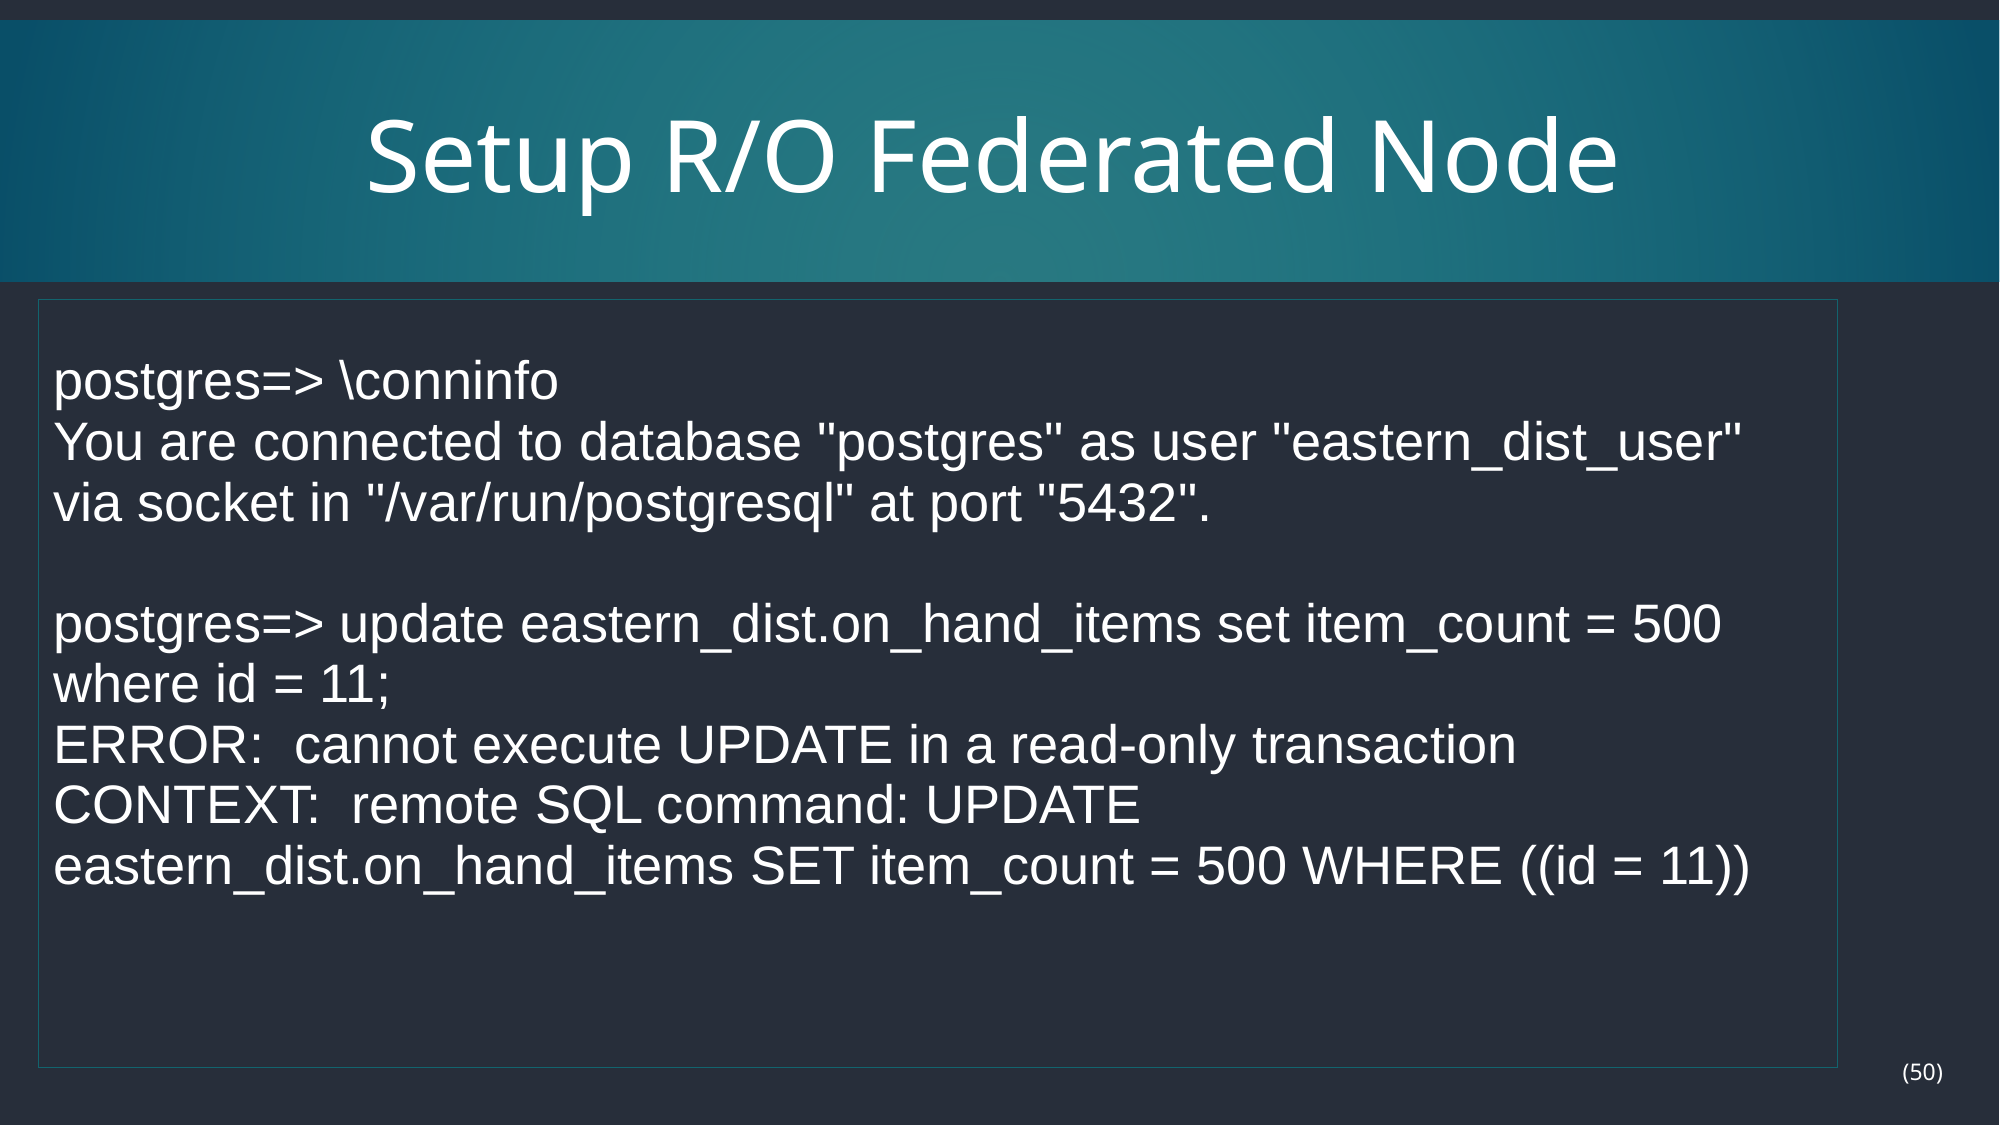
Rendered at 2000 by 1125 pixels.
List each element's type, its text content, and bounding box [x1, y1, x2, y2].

text_box Setup R/O Federated Node [37, 85, 1950, 220]
slide_number (<number>) [1508, 1042, 1959, 1103]
text_box postgres=> \conninfo You are connected to database "postgres" as user "eastern_dist_user" via socket in "/var/run/postgresql" at port "5432". postgres=> update eastern_dist.on_hand_items set item_count = 500 where id = 11; ERROR: cannot execute UPDATE in a read-only transaction CONTEXT: remote SQL command: UPDATE eastern_dist.on_hand_items SET item_count = 500 WHERE ((id = 11)) [38, 299, 1838, 1068]
text_box [0, 20, 2000, 282]
